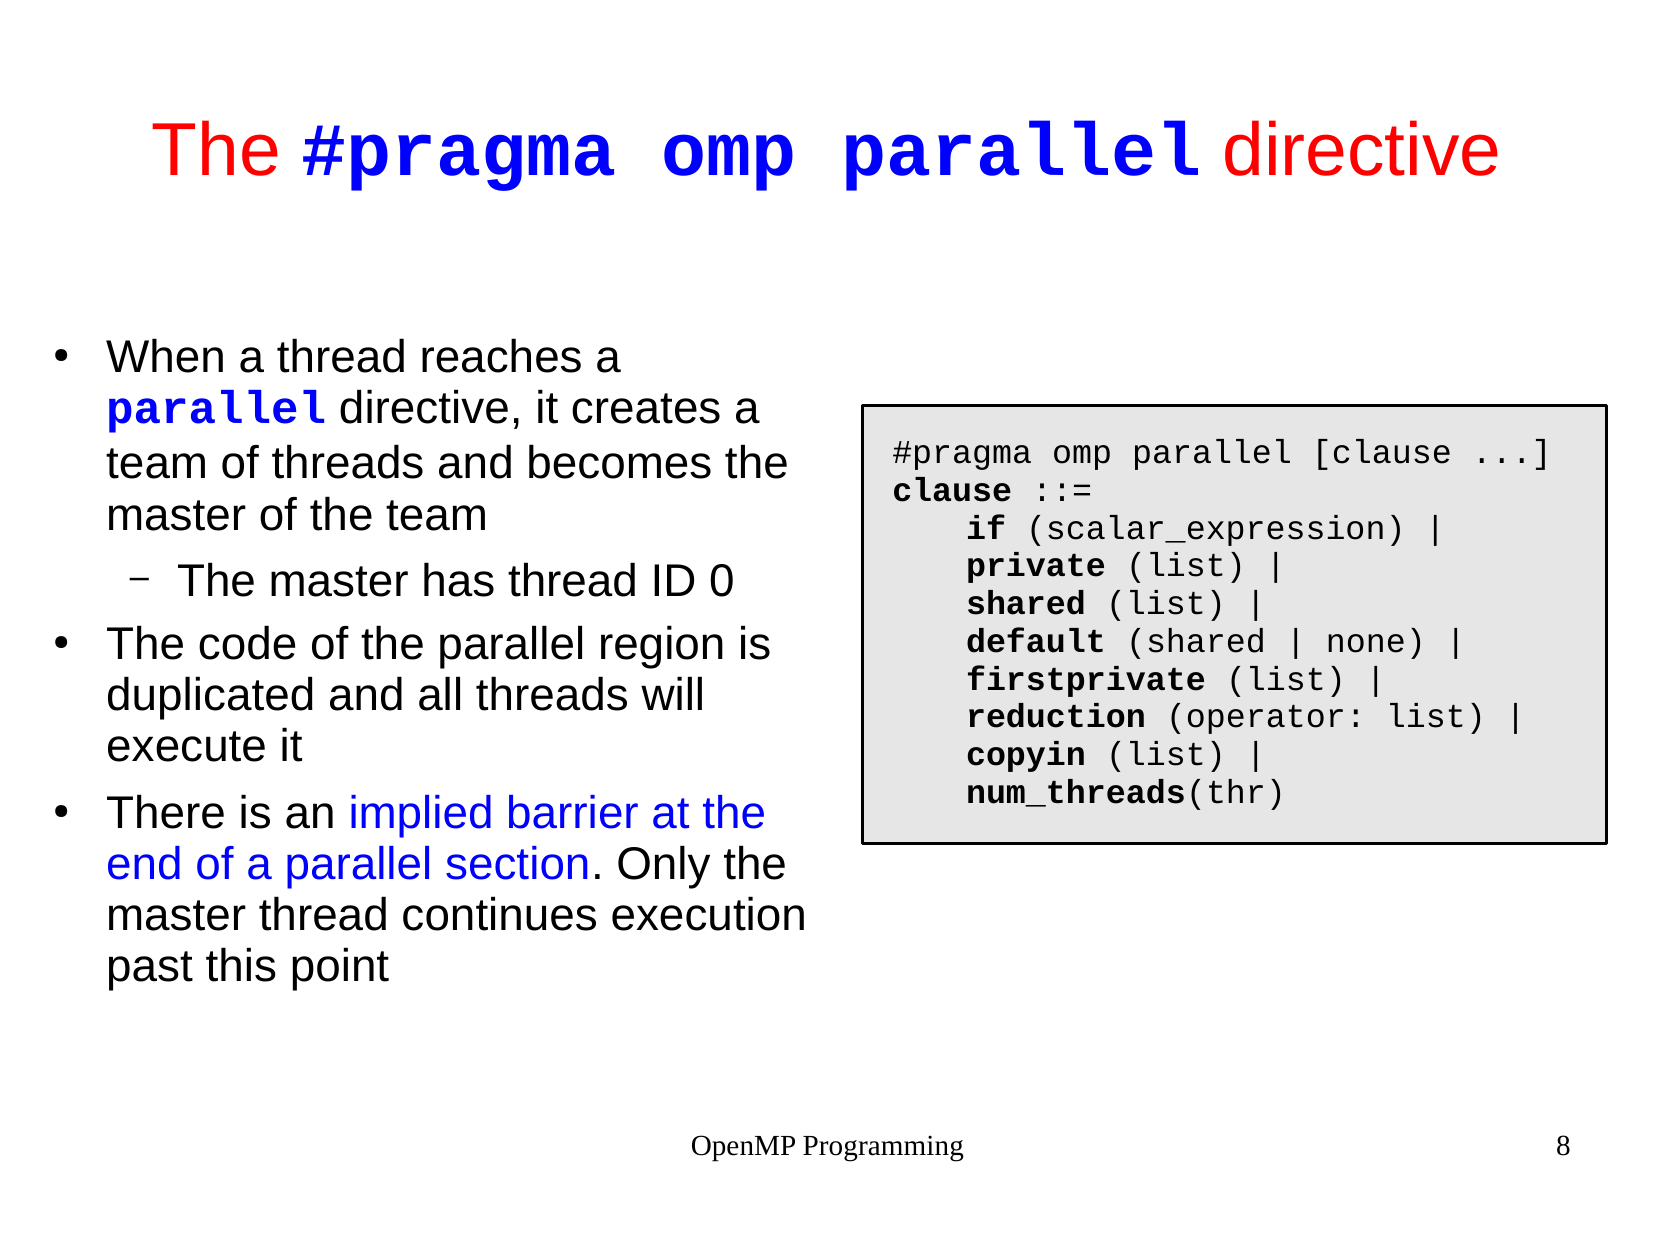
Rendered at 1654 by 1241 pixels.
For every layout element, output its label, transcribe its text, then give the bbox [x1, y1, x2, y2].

text_box #pragma omp parallel [clause ...] clause ::= if (scalar_expression) | private (list) | shared (list) | default (shared | none) | firstprivate (list) | reduction (operator: list) | copyin (list) | num_threads(thr) [862, 405, 1607, 844]
list When a thread reaches a parallel directive, it creates a team of threads and becomes the master of the team The master has thread ID 0 The code of the parallel region is duplicated and all threads will execute it There is an implied barrier at the end of a parallel section. Only the master thread continues execution past this point [35, 330, 839, 1109]
title The #pragma omp parallel directive [82, 49, 1571, 257]
